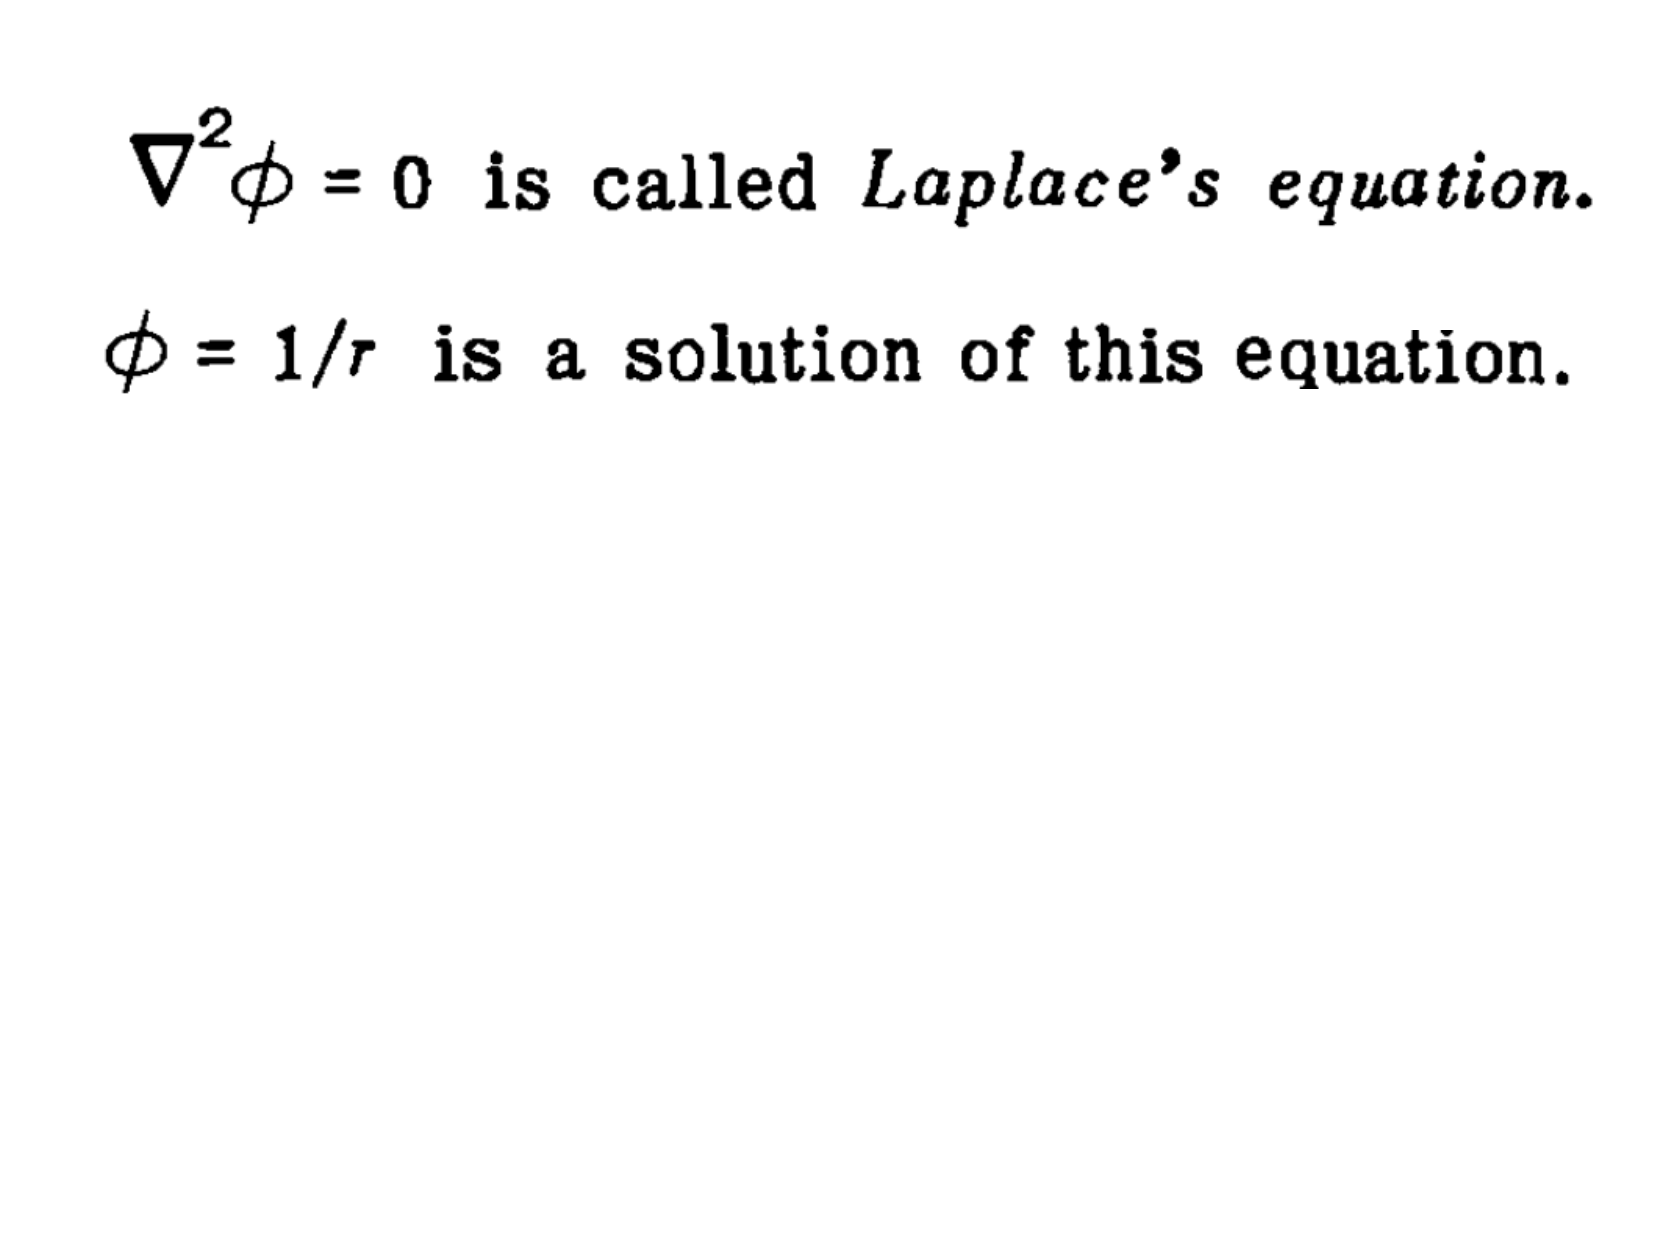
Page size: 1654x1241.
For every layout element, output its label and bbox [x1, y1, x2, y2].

picture [94, 271, 1212, 417]
picture [1228, 330, 1587, 389]
picture [119, 72, 1607, 260]
